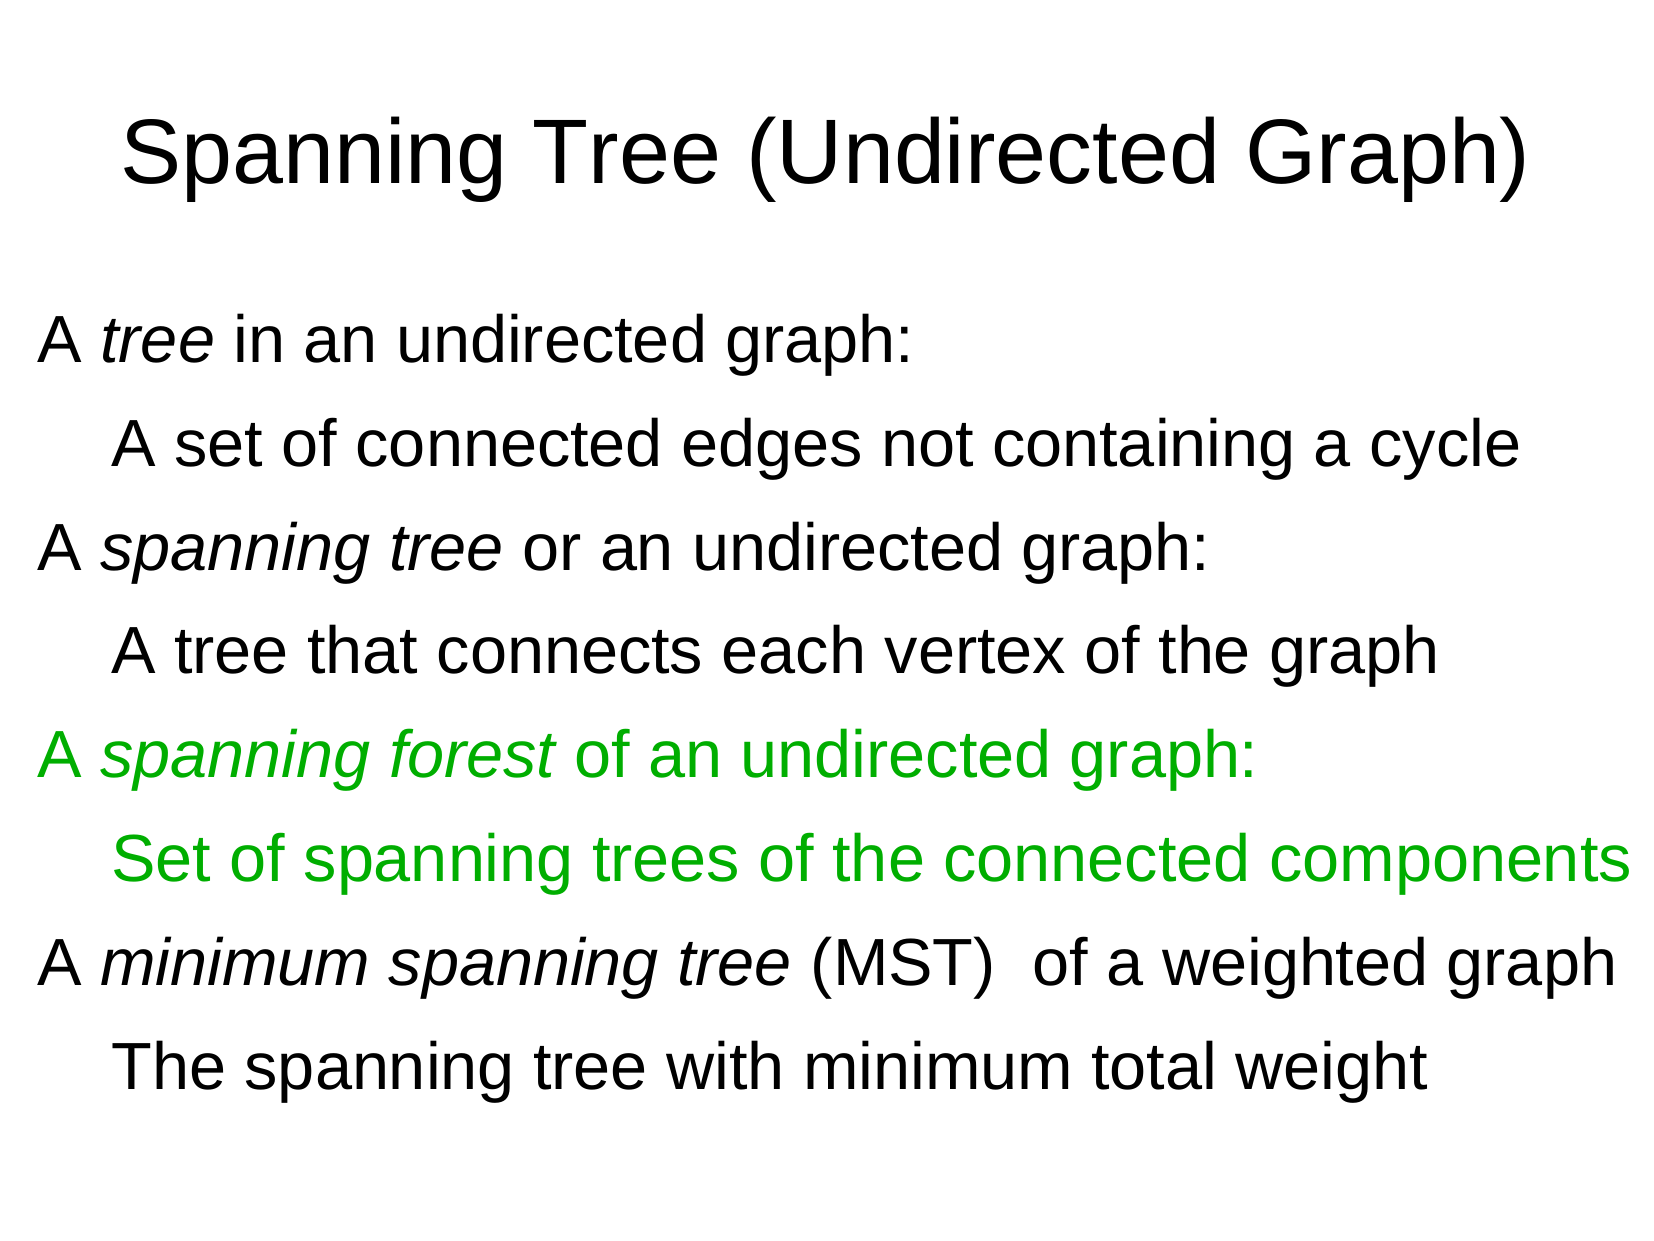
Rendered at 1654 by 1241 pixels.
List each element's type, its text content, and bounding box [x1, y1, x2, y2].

list A tree in an undirected graph: A set of connected edges not containing a cycle A spanning tree or an undirected graph: A tree that connects each vertex of the graph A spanning forest of an undirected graph: Set of spanning trees of the connected components A minimum spanning tree (MST) of a weighted graph The spanning tree with minimum total weight [37, 298, 1654, 1118]
title Spanning Tree (Undirected Graph) [82, 49, 1571, 257]
